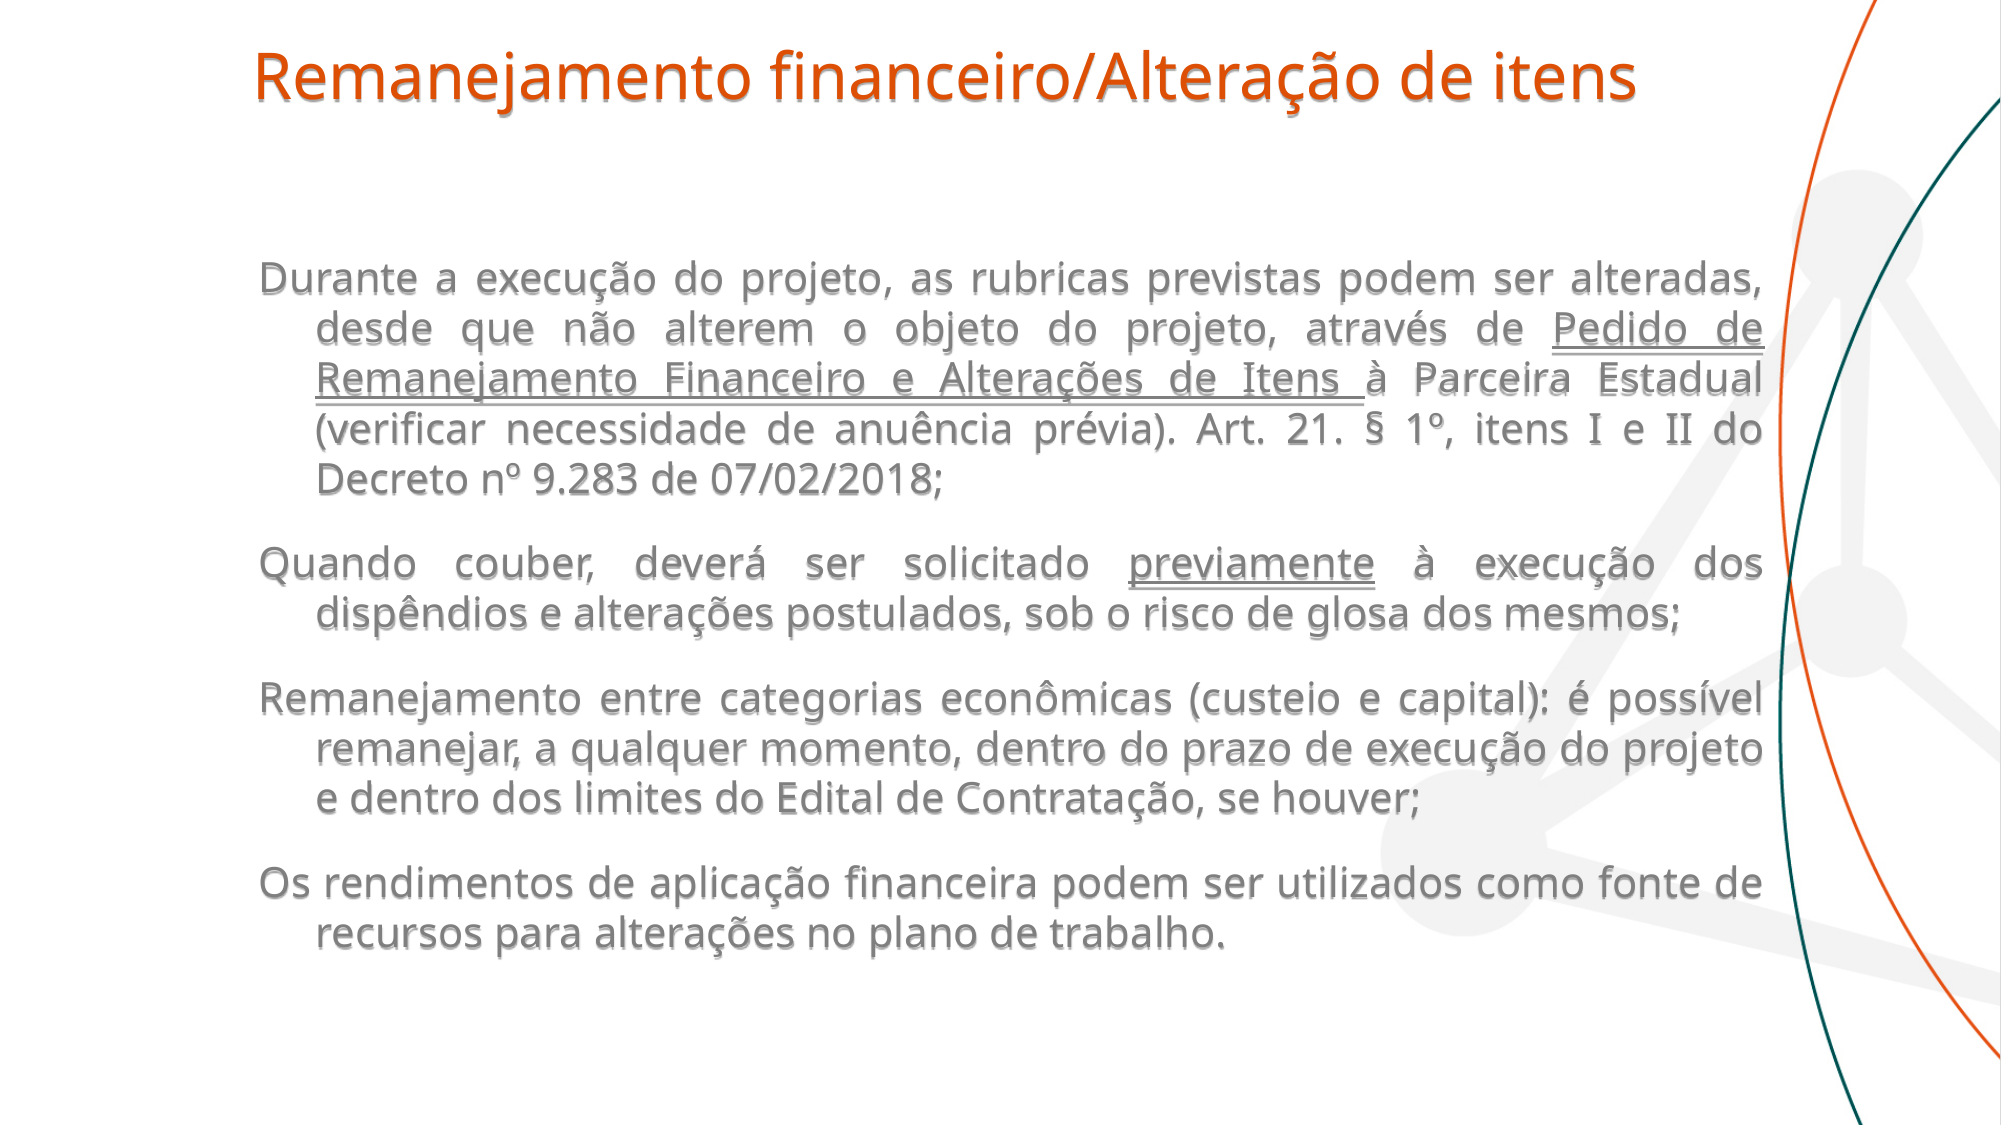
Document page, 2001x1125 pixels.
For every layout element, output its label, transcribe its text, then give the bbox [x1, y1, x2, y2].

text_box Durante a execução do projeto, as rubricas previstas podem ser alteradas, desde que não alterem o objeto do projeto, através de Pedido de Remanejamento Financeiro e Alterações de Itens à Parceira Estadual (verificar necessidade de anuência prévia). Art. 21. § 1º, itens I e II do Decreto nº 9.283 de 07/02/2018; Quando couber, deverá ser solicitado previamente à execução dos dispêndios e alterações postulados, sob o risco de glosa dos mesmos; Remanejamento entre categorias econômicas (custeio e capital): é possível remanejar, a qualquer momento, dentro do prazo de execução do projeto e dentro dos limites do Edital de Contratação, se houver; Os rendimentos de aplicação financeira podem ser utilizados como fonte de recursos para alterações no plano de trabalho. [244, 243, 1780, 1106]
text_box Remanejamento financeiro/Alteração de itens [237, 27, 1780, 138]
